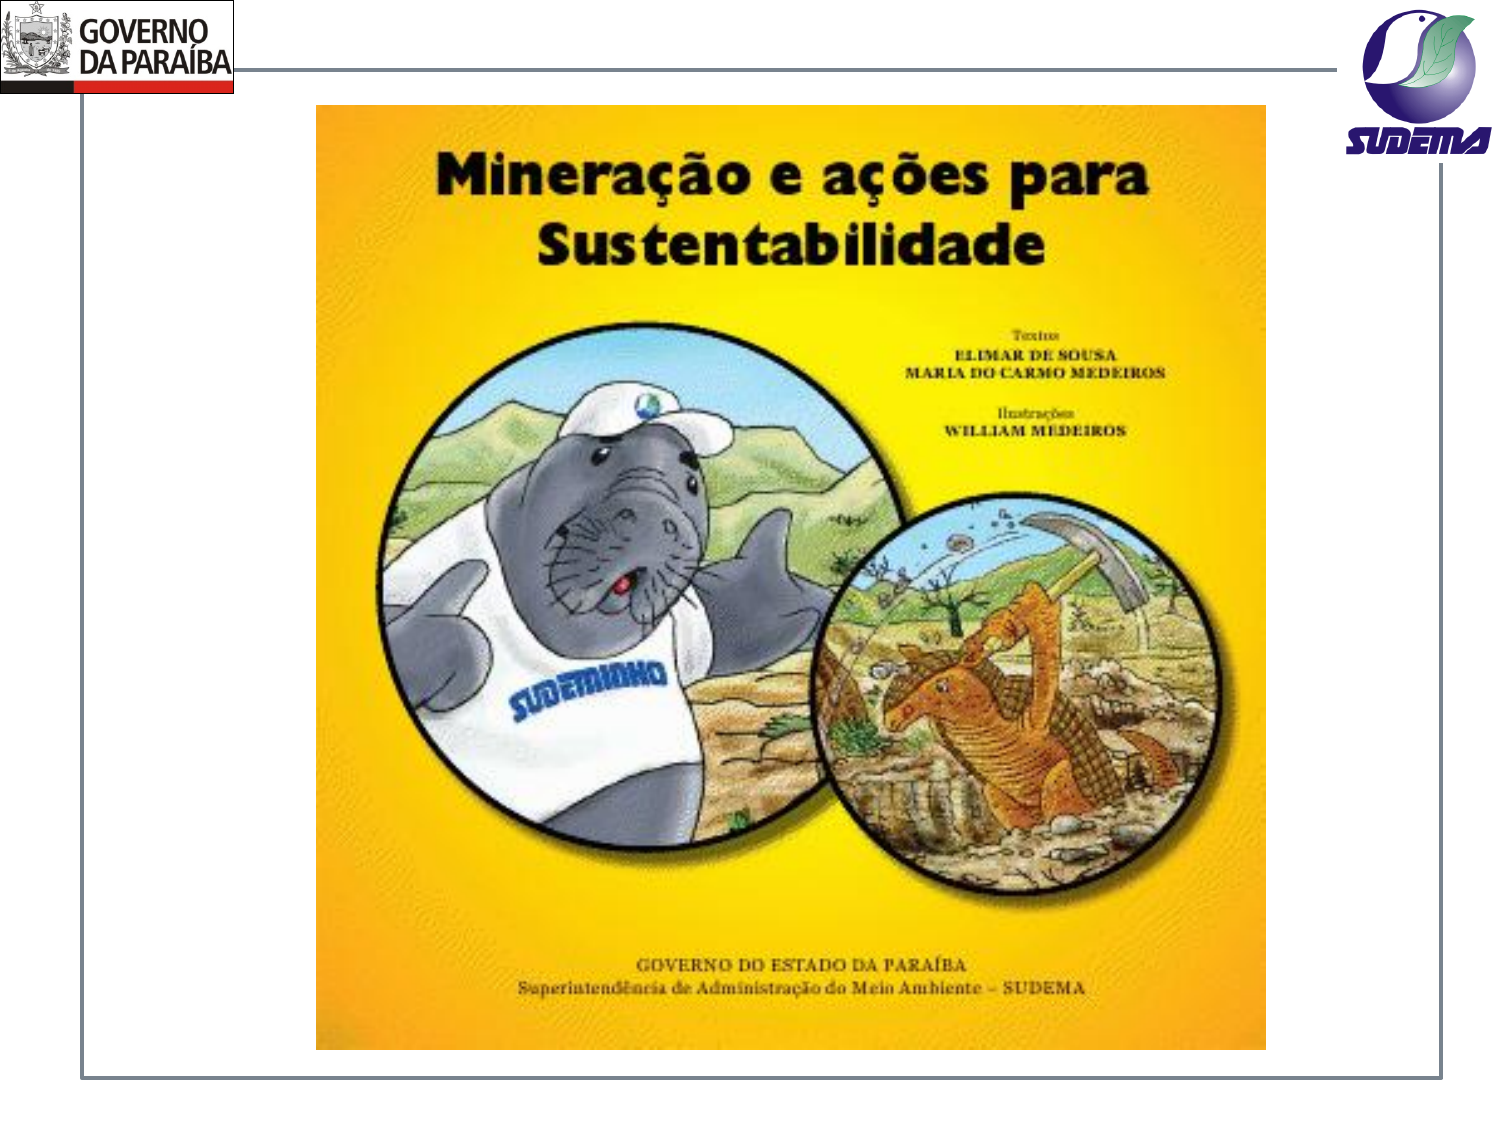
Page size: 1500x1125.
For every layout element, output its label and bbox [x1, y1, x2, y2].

picture [0, 0, 234, 94]
text_box [82, 70, 1442, 1079]
picture [316, 105, 1266, 1050]
picture [1337, 0, 1500, 163]
